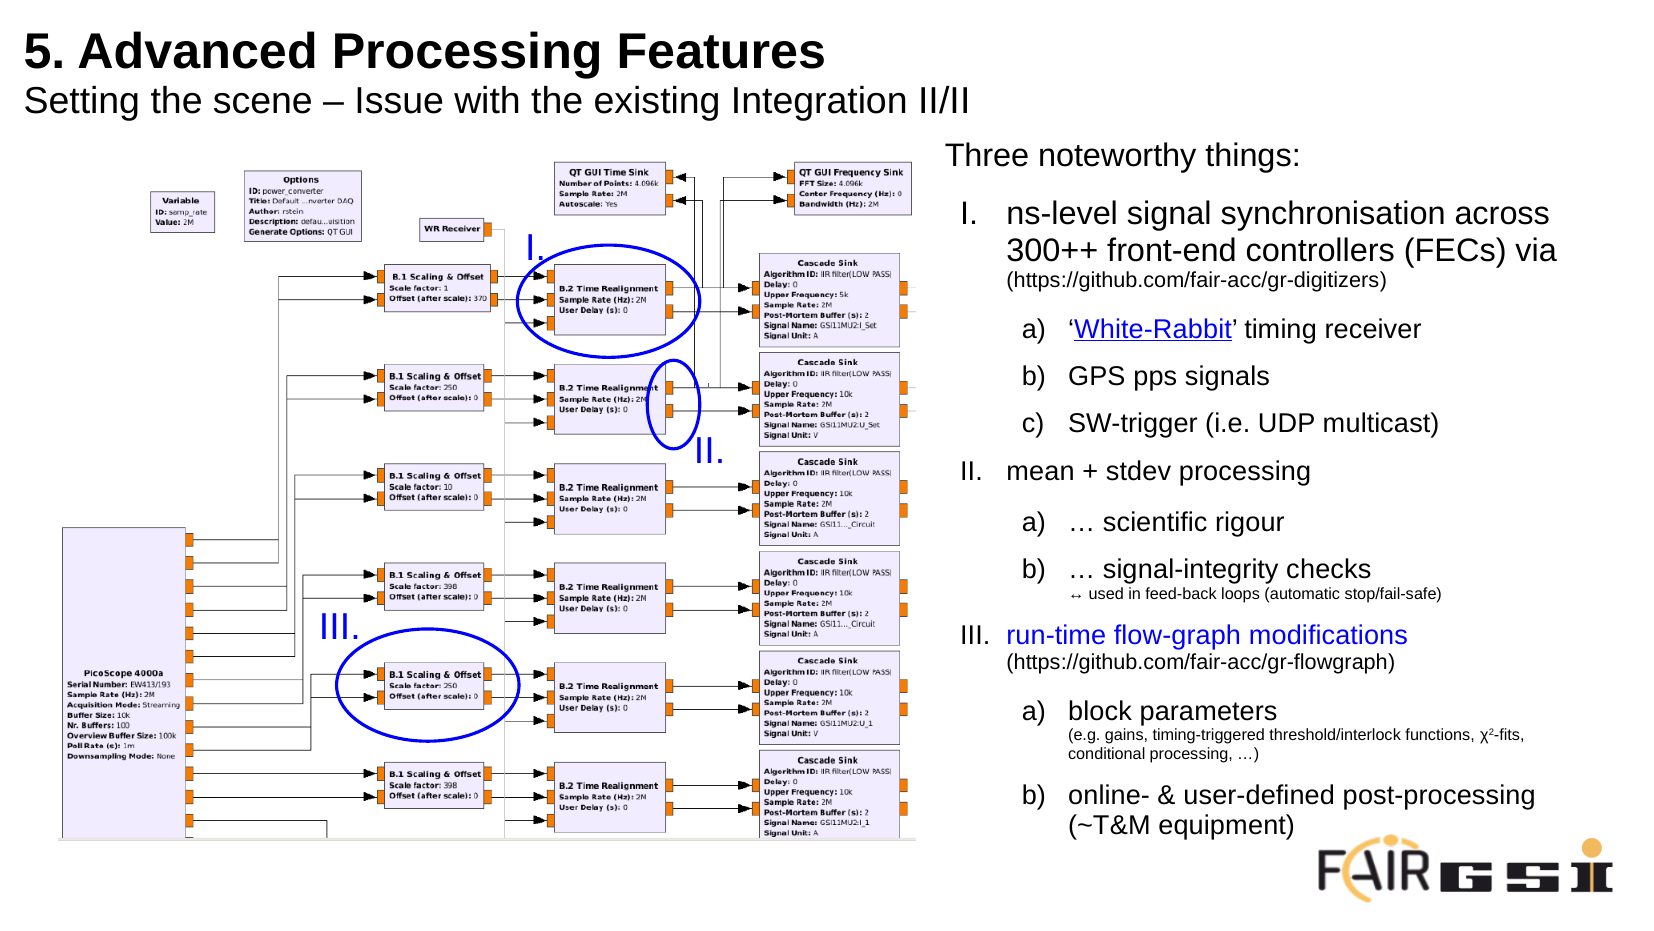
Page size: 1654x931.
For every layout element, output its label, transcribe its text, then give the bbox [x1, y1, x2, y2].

picture [1439, 836, 1615, 895]
text_box I. [510, 218, 562, 276]
list Three noteworthy things: ns-level signal synchronisation across 300++ front-end controllers (FECs) via (https://github.com/fair-acc/gr-digitizers) ‘White-Rabbit’ timing receiver GPS pps signals SW-trigger (i.e. UDP multicast) mean + stdev processing … scientific rigour … signal-integrity checks ↔ used in feed-back loops (automatic stop/fail-safe) run-time flow-graph modifications (https://github.com/fair-acc/gr-flowgraph) block parameters (e.g. gains, timing-triggered threshold/interlock functions, χ2-fits, conditional processing, …) online- & user-defined post-processing (~T&M equipment) [944, 137, 1572, 854]
picture [1318, 854, 1430, 904]
title 5. Advanced Processing Features Setting the scene – Issue with the existing Integration II/II [23, 5, 1638, 139]
picture [58, 160, 916, 841]
text_box II. [679, 422, 742, 480]
text_box III. [304, 598, 387, 656]
